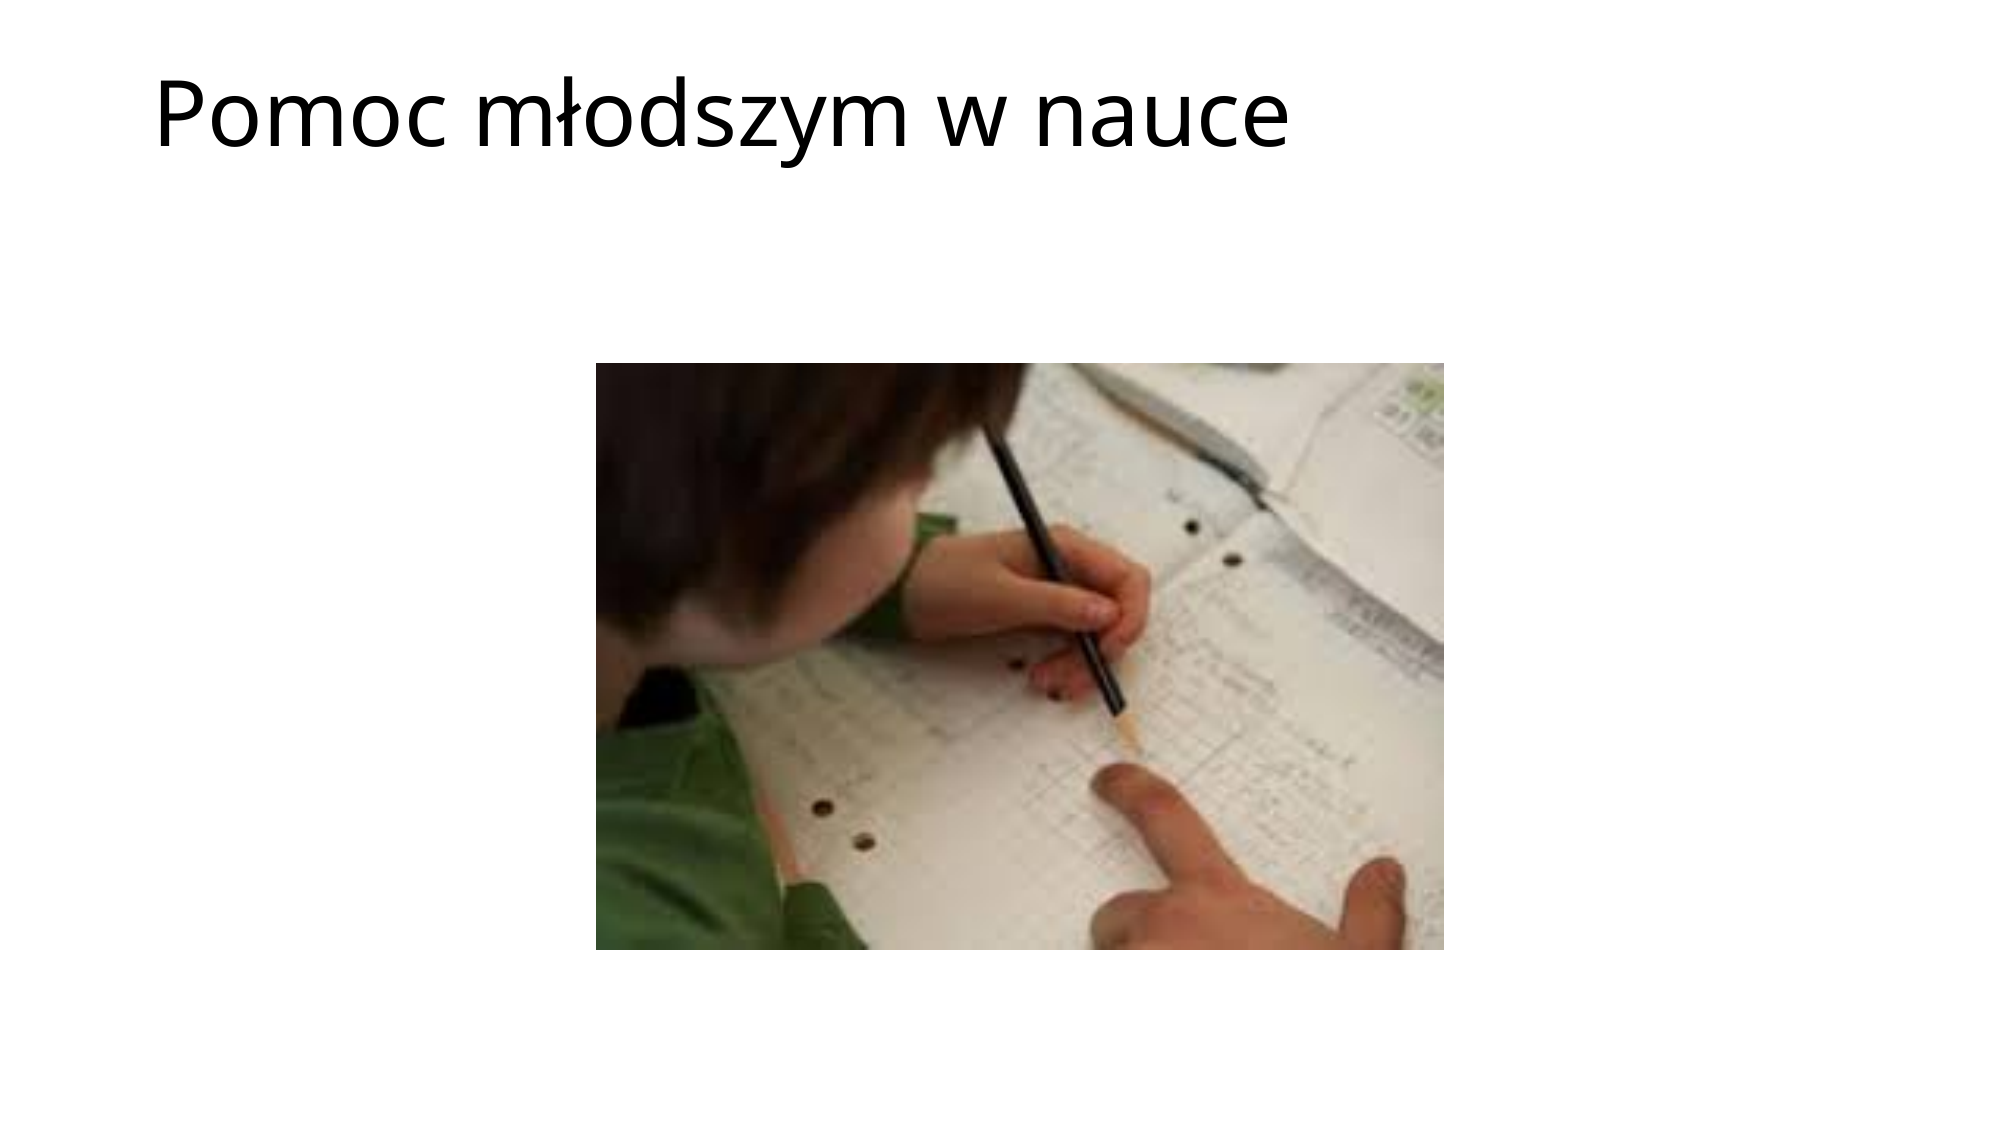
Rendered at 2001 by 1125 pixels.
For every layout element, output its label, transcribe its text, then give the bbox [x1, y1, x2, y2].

picture [596, 363, 1444, 950]
title Pomoc młodszym w nauce [137, 59, 1863, 278]
